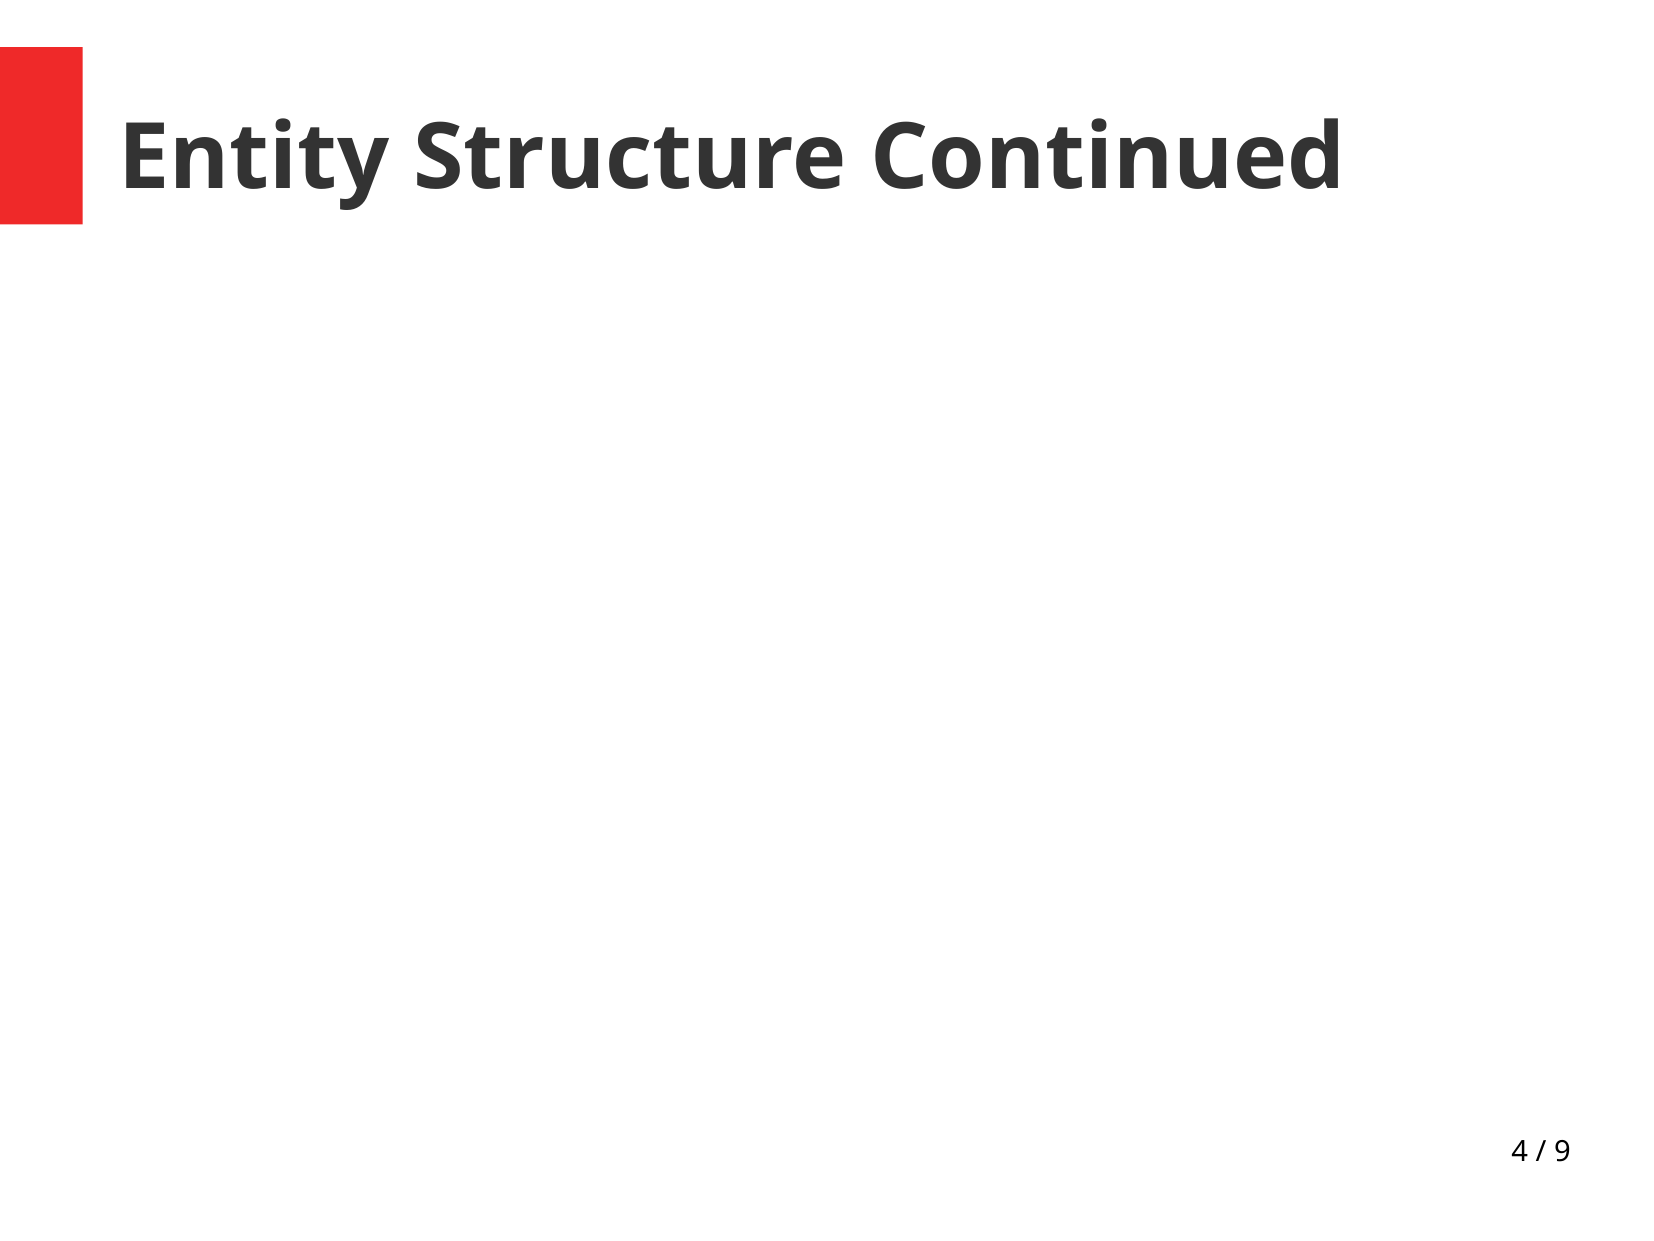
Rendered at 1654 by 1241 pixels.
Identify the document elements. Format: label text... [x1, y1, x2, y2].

title Entity Structure Continued [118, 49, 1571, 257]
